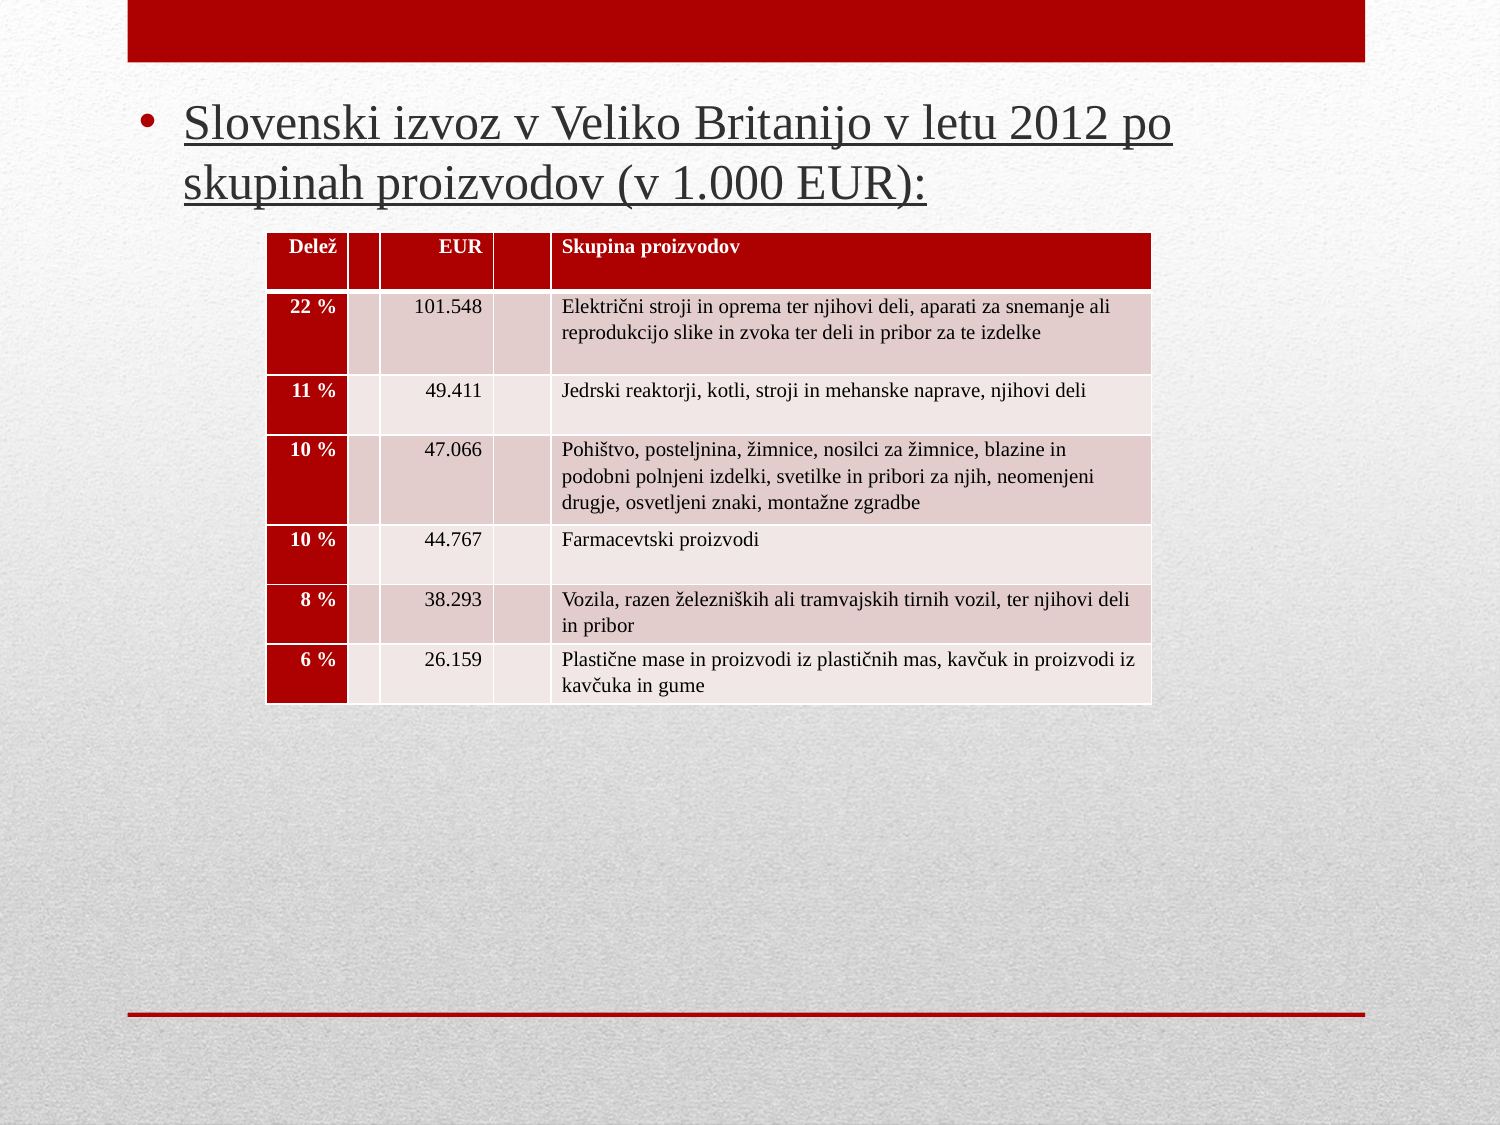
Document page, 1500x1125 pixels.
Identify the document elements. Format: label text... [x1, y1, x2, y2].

table_cell Jedrski reaktorji, kotli, stroji in mehanske naprave, njihovi deli [552, 376, 1151, 434]
table_cell 26.159 [381, 645, 493, 703]
table_cell [494, 585, 550, 643]
table_header [349, 233, 379, 289]
table_cell [349, 526, 379, 584]
table_cell 10 % [267, 526, 347, 584]
table_cell 10 % [267, 436, 347, 524]
table_header [494, 233, 550, 289]
table_cell Pohištvo, posteljnina, žimnice, nosilci za žimnice, blazine in podobni polnjeni izdelki, svetilke in pribori za njih, neomenjeni drugje, osvetljeni znaki, montažne zgradbe [552, 436, 1151, 524]
table_cell [494, 436, 550, 524]
table_cell [349, 585, 379, 643]
table_header EUR [381, 233, 493, 289]
list Slovenski izvoz v Veliko Britanijo v letu 2012 po skupinah proizvodov (v 1.000 EUR): [123, 0, 1362, 539]
table_cell 6 % [267, 645, 347, 703]
table_cell 44.767 [381, 526, 493, 584]
table_cell [349, 376, 379, 434]
table_cell [494, 526, 550, 584]
table_cell 38.293 [381, 585, 493, 643]
table_cell Električni stroji in oprema ter njihovi deli, aparati za snemanje ali reprodukcijo slike in zvoka ter deli in pribor za te izdelke [552, 294, 1151, 374]
table_cell [494, 376, 550, 434]
table_cell 22 % [267, 294, 347, 374]
table_cell 49.411 [381, 376, 493, 434]
table_cell 47.066 [381, 436, 493, 524]
table_cell [349, 645, 379, 703]
table_header Delež [267, 233, 347, 289]
table_cell Vozila, razen železniških ali tramvajskih tirnih vozil, ter njihovi deli in pribor [552, 585, 1151, 643]
table_cell [494, 645, 550, 703]
table_cell Plastične mase in proizvodi iz plastičnih mas, kavčuk in proizvodi iz kavčuka in gume [552, 645, 1151, 703]
table_cell 11 % [267, 376, 347, 434]
table_cell 101.548 [381, 294, 493, 374]
table_cell [494, 294, 550, 374]
table_cell Farmacevtski proizvodi [552, 526, 1151, 584]
table_cell [349, 294, 379, 374]
table_header Skupina proizvodov [552, 233, 1151, 289]
table_cell [349, 436, 379, 524]
picture [0, 0, 1500, 1125]
table_cell 8 % [267, 585, 347, 643]
